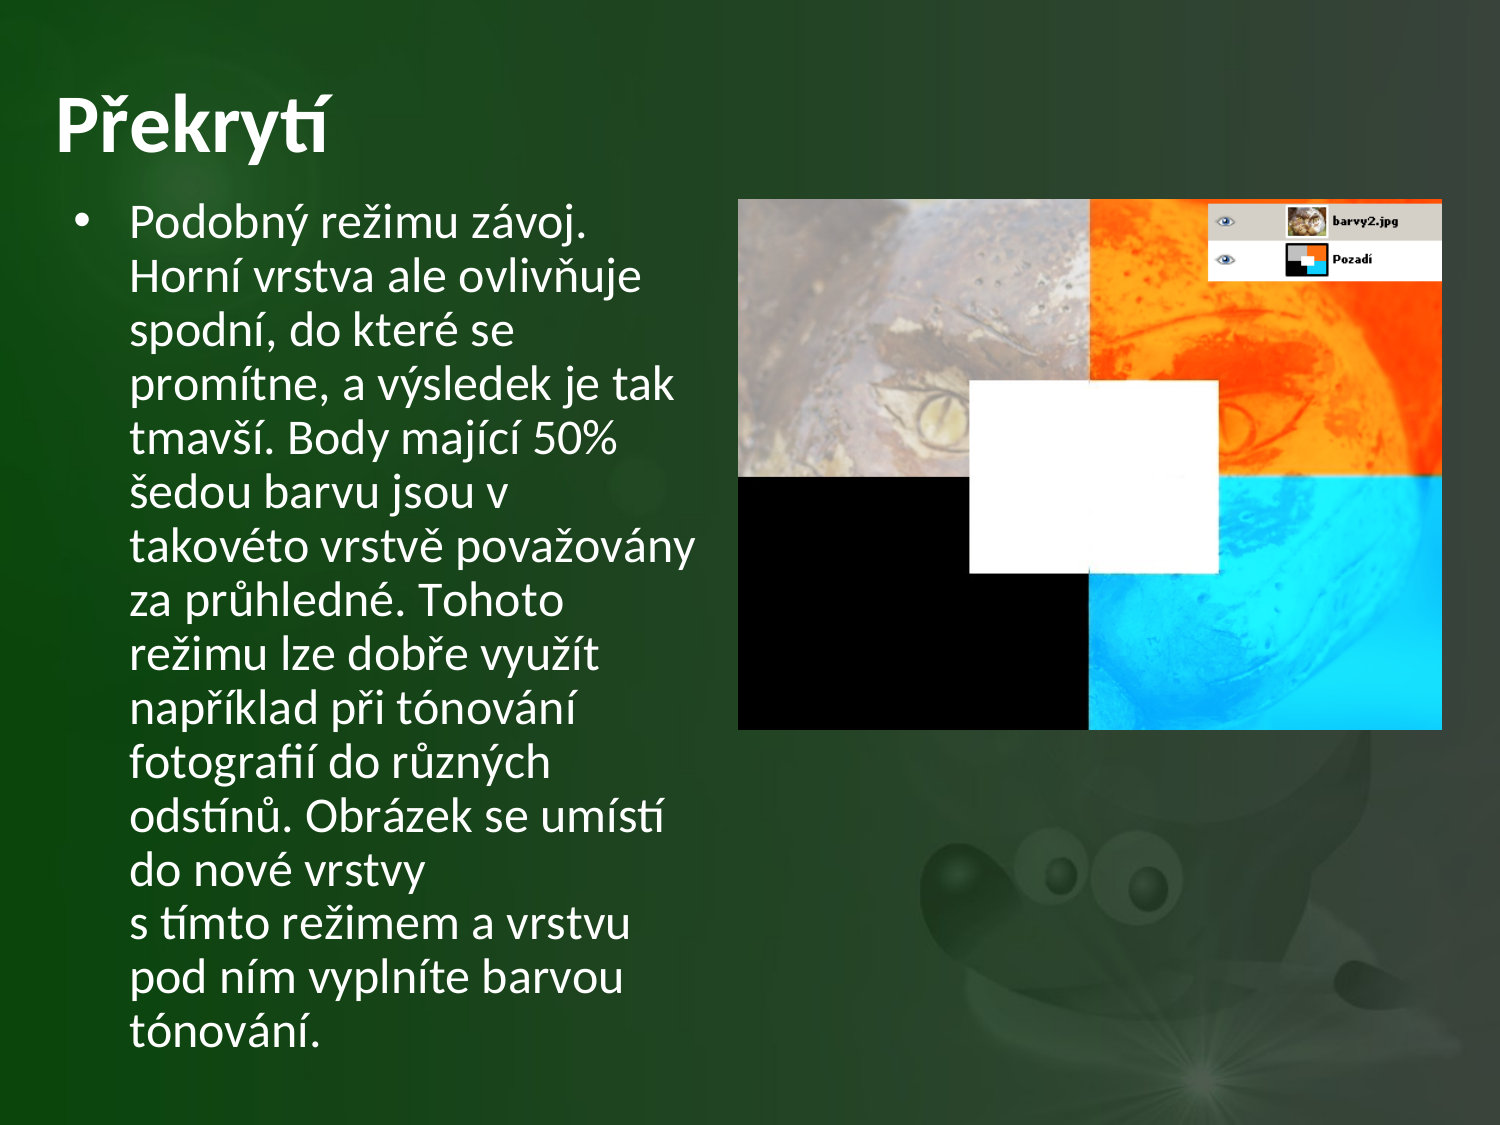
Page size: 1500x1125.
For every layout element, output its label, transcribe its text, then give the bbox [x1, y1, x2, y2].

picture [0, 0, 1500, 1125]
text_box Překrytí [41, 42, 557, 196]
text_box Podobný režimu závoj. Horní vrstva ale ovlivňuje spodní, do které se promítne, a výsledek je tak tmavší. Body mající 50% šedou barvu jsou v takovéto vrstvě považovány za průhledné. Tohoto režimu lze dobře využít například při tónování fotografií do různých odstínů. Obrázek se umístí do nové vrstvy s tímto režimem a vrstvu pod ním vyplníte barvou tónování. [58, 187, 715, 997]
